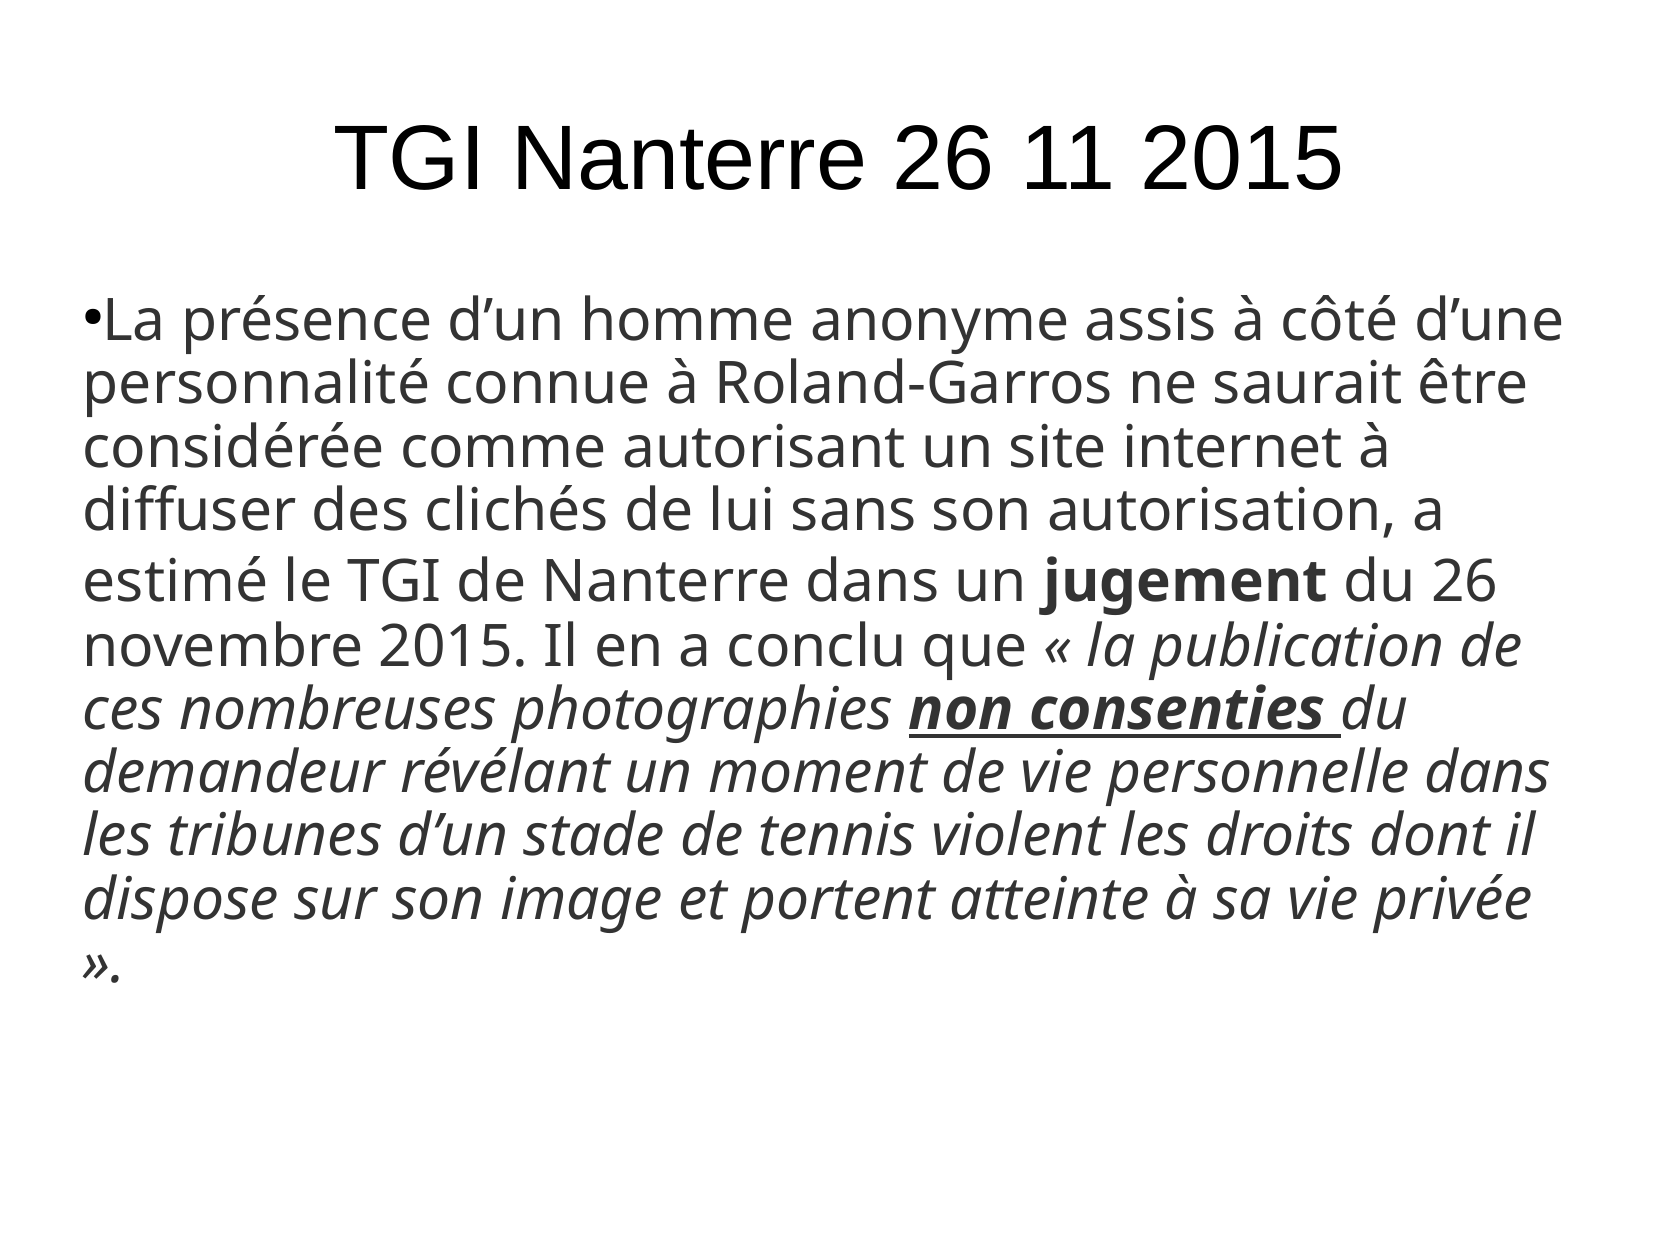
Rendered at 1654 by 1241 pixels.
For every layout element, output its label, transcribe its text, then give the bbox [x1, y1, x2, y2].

title TGI Nanterre 26 11 2015 [82, 49, 1571, 257]
list La présence d’un homme anonyme assis à côté d’une personnalité connue à Roland-Garros ne saurait être considérée comme autorisant un site internet à diffuser des clichés de lui sans son autorisation, a estimé le TGI de Nanterre dans un jugement du 26 novembre 2015. Il en a conclu que « la publication de ces nombreuses photographies non consenties du demandeur révélant un moment de vie personnelle dans les tribunes d’un stade de tennis violent les droits dont il dispose sur son image et portent atteinte à sa vie privée ». [82, 290, 1571, 1010]
